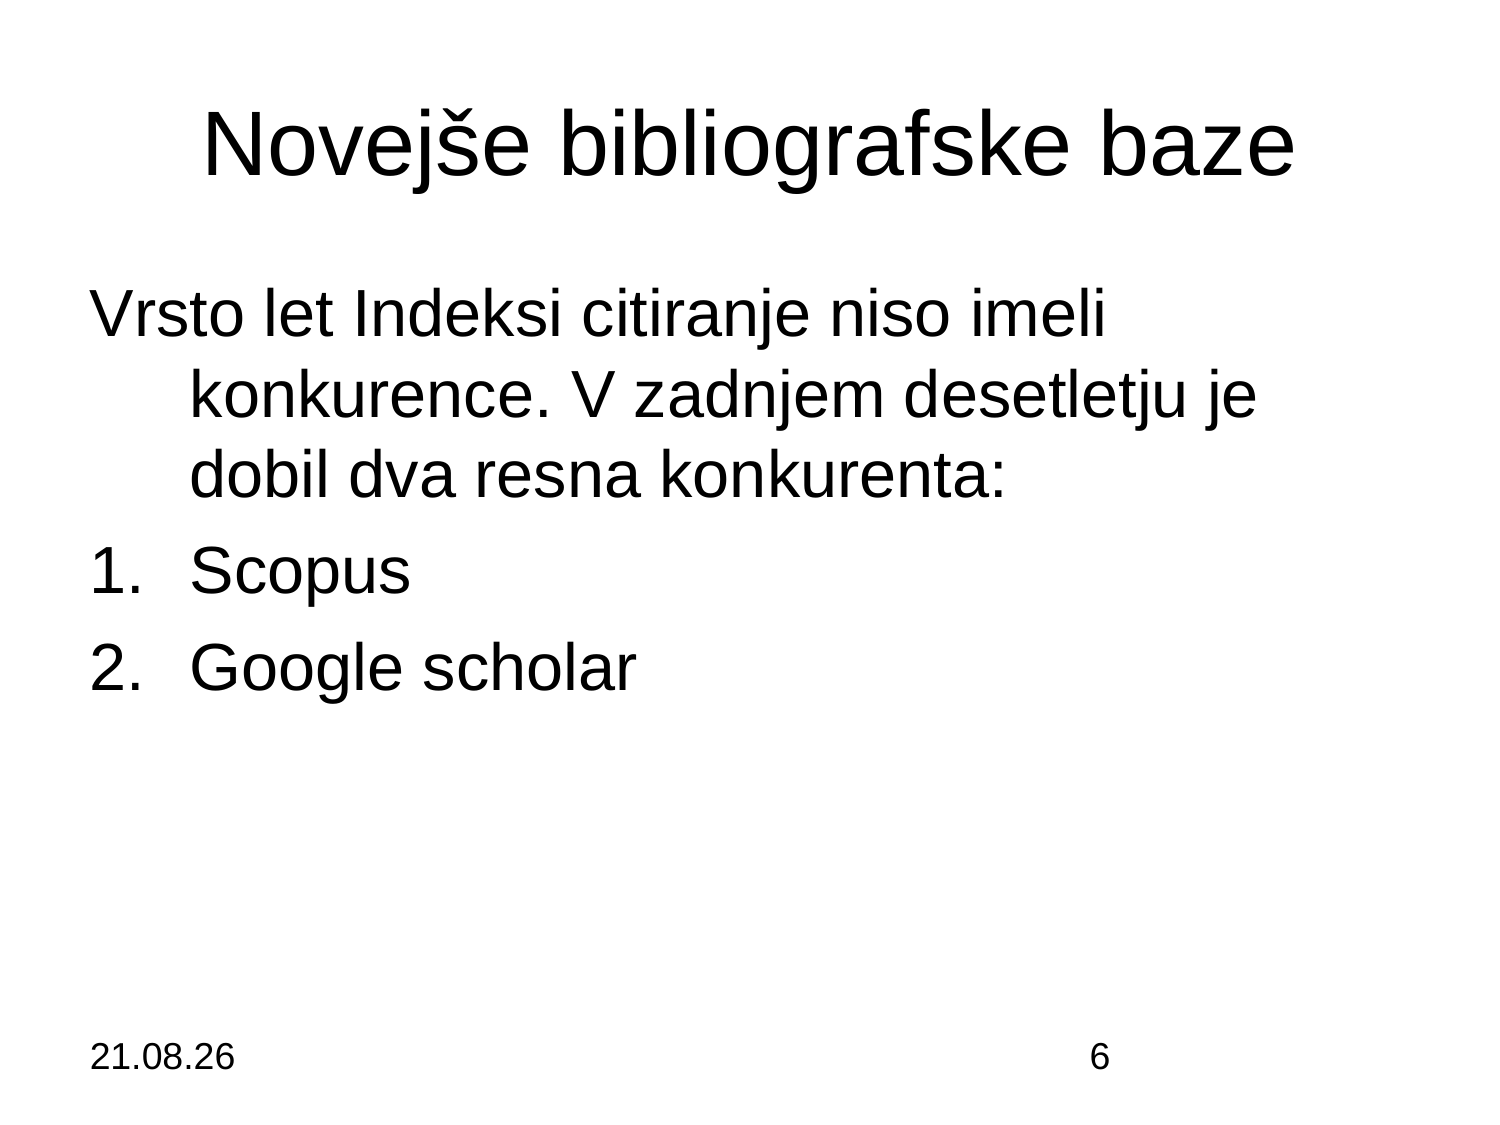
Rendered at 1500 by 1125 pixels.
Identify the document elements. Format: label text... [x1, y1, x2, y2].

title Novejše bibliografske baze [75, 45, 1426, 233]
list Vrsto let Indeksi citiranje niso imeli konkurence. V zadnjem desetletju je dobil dva resna konkurenta: Scopus Google scholar [75, 262, 1426, 1006]
